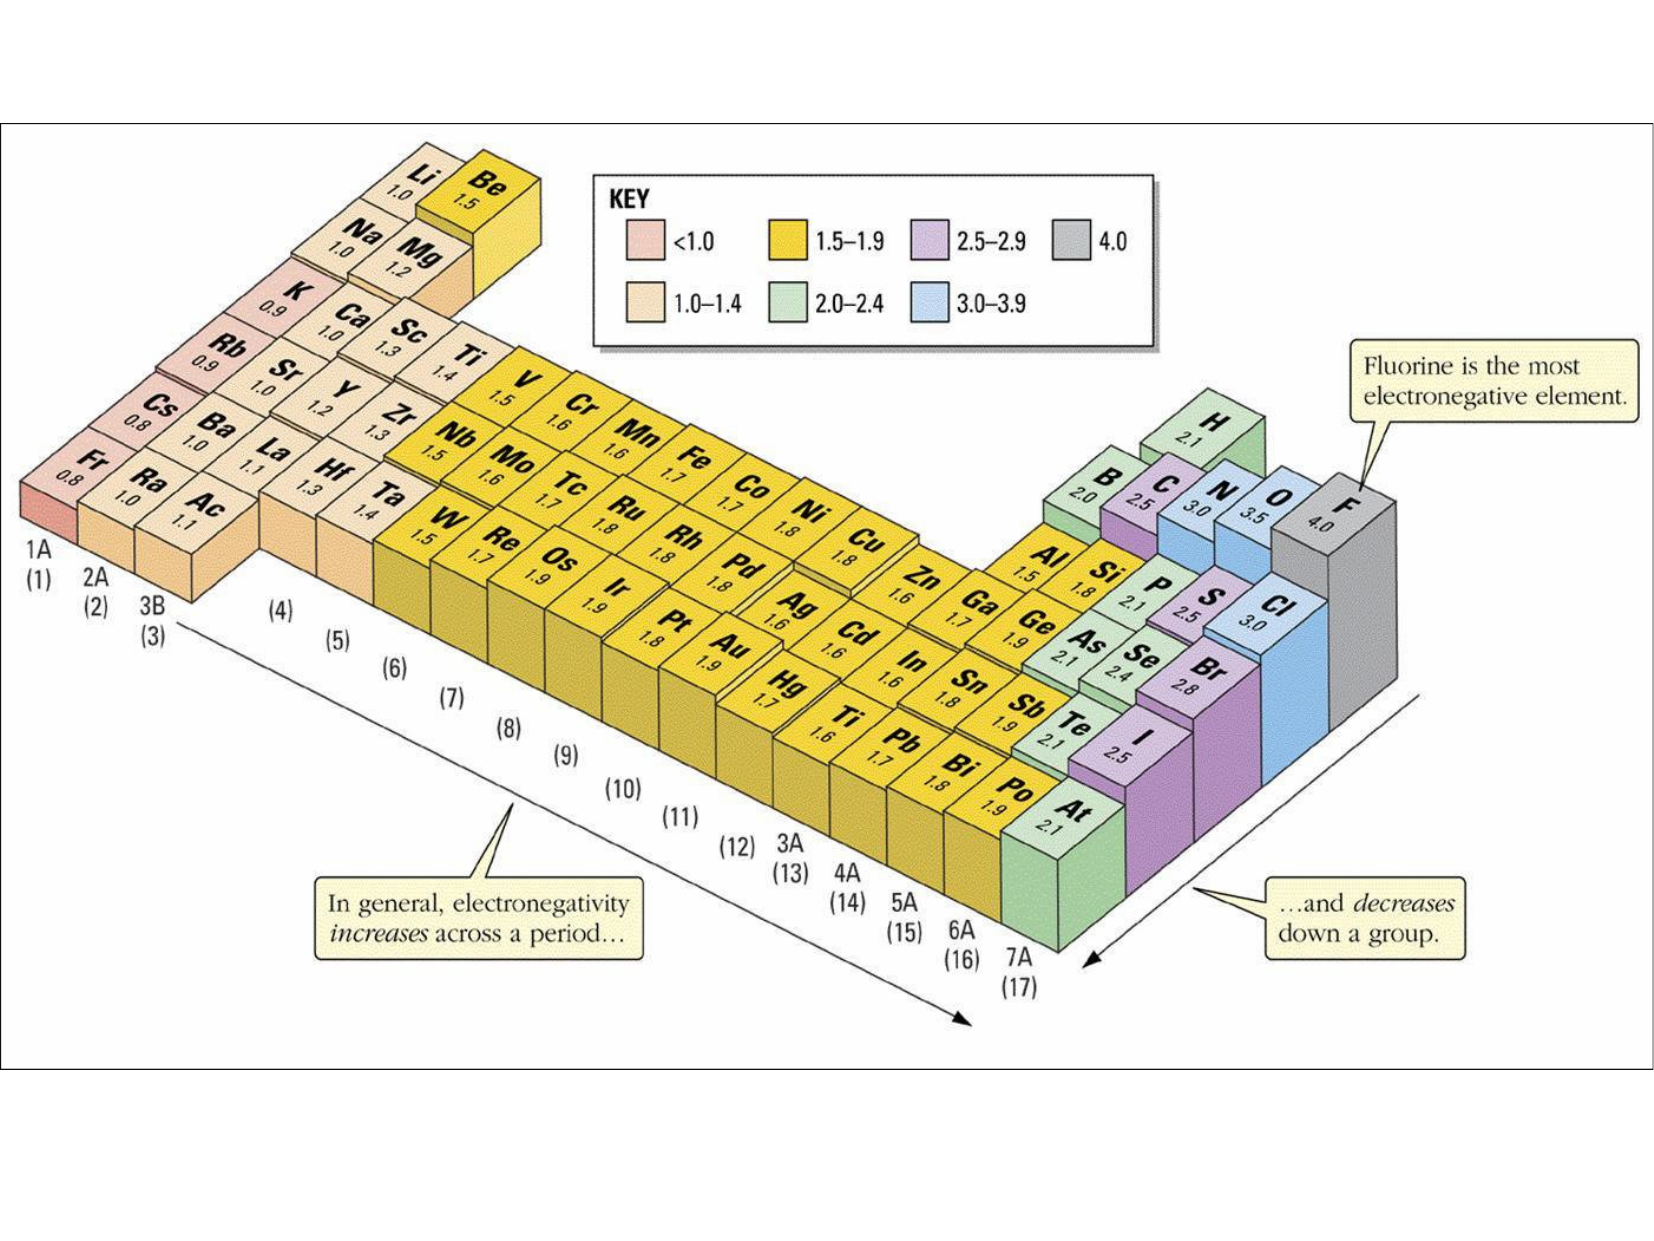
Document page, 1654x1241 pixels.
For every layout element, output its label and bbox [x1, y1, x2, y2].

picture [0, 123, 1654, 1070]
